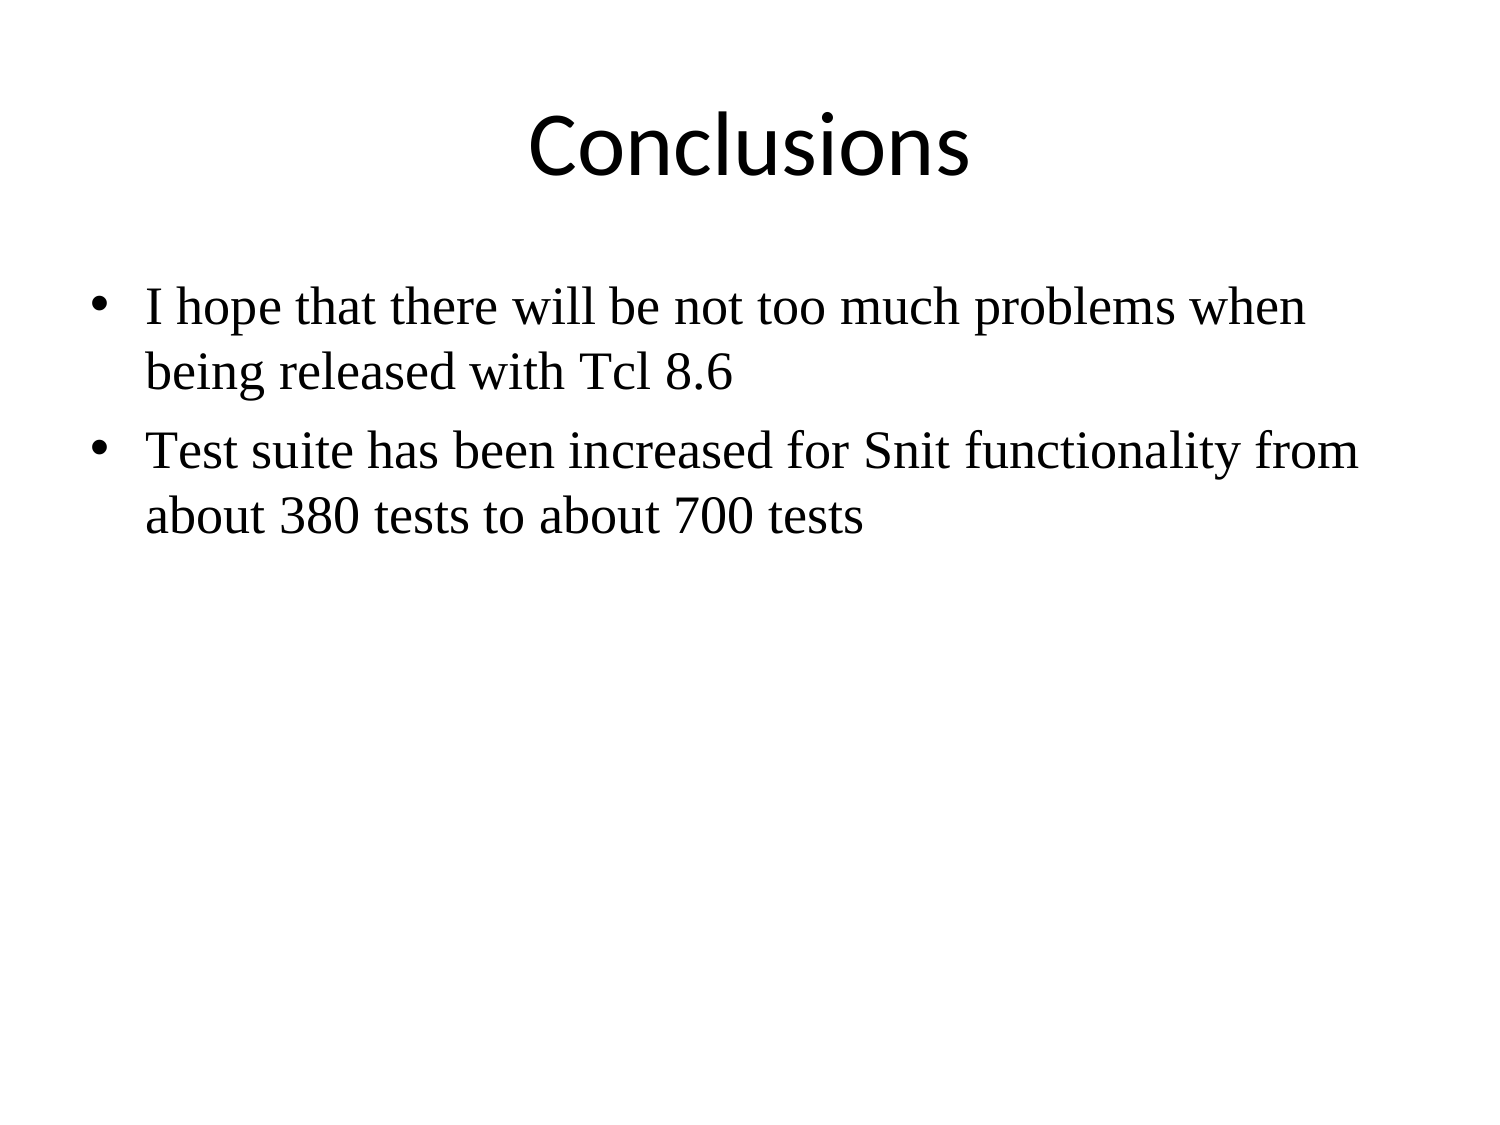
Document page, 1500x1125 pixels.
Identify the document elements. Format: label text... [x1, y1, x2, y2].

text_box I hope that there will be not too much problems when being released with Tcl 8.6 Test suite has been increased for Snit functionality from about 380 tests to about 700 tests [75, 262, 1426, 1005]
text_box Conclusions [75, 45, 1426, 233]
